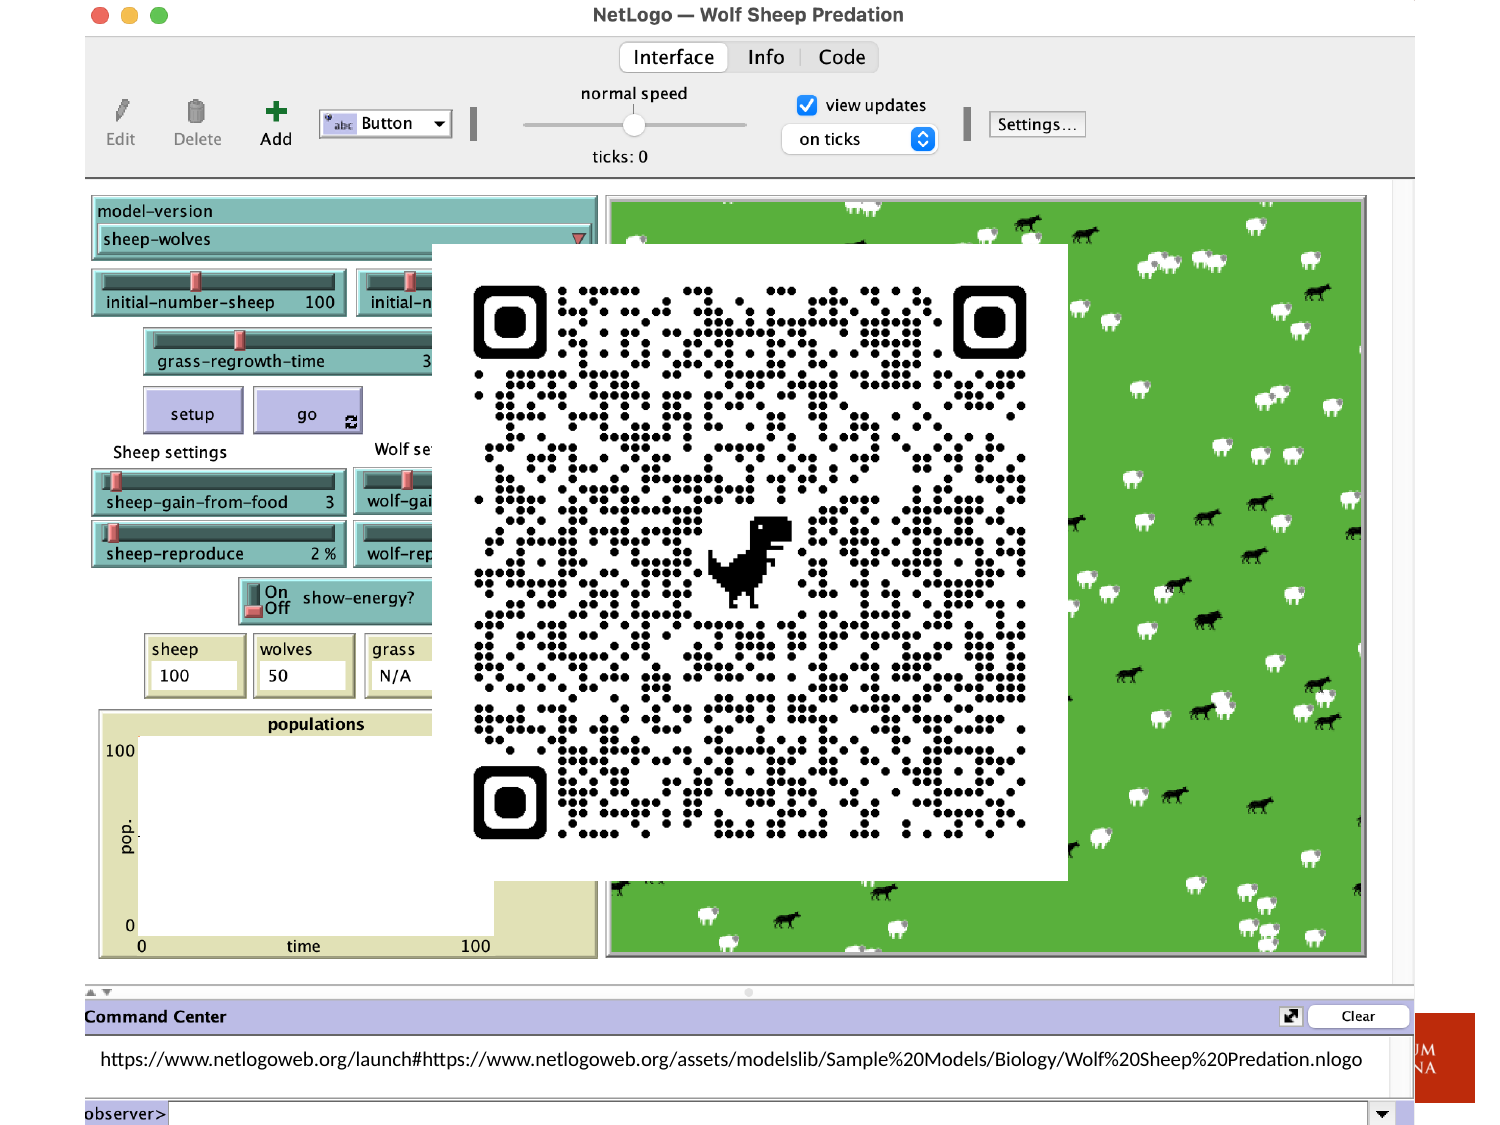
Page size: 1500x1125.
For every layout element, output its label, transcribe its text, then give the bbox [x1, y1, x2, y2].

text_box https://www.netlogoweb.org/launch#https://www.netlogoweb.org/assets/modelslib/Sample%20Models/Biology/Wolf%20Sheep%20Predation.nlogo [85, 1037, 1415, 1079]
picture [85, 1079, 1415, 1125]
picture [85, 0, 1415, 1037]
